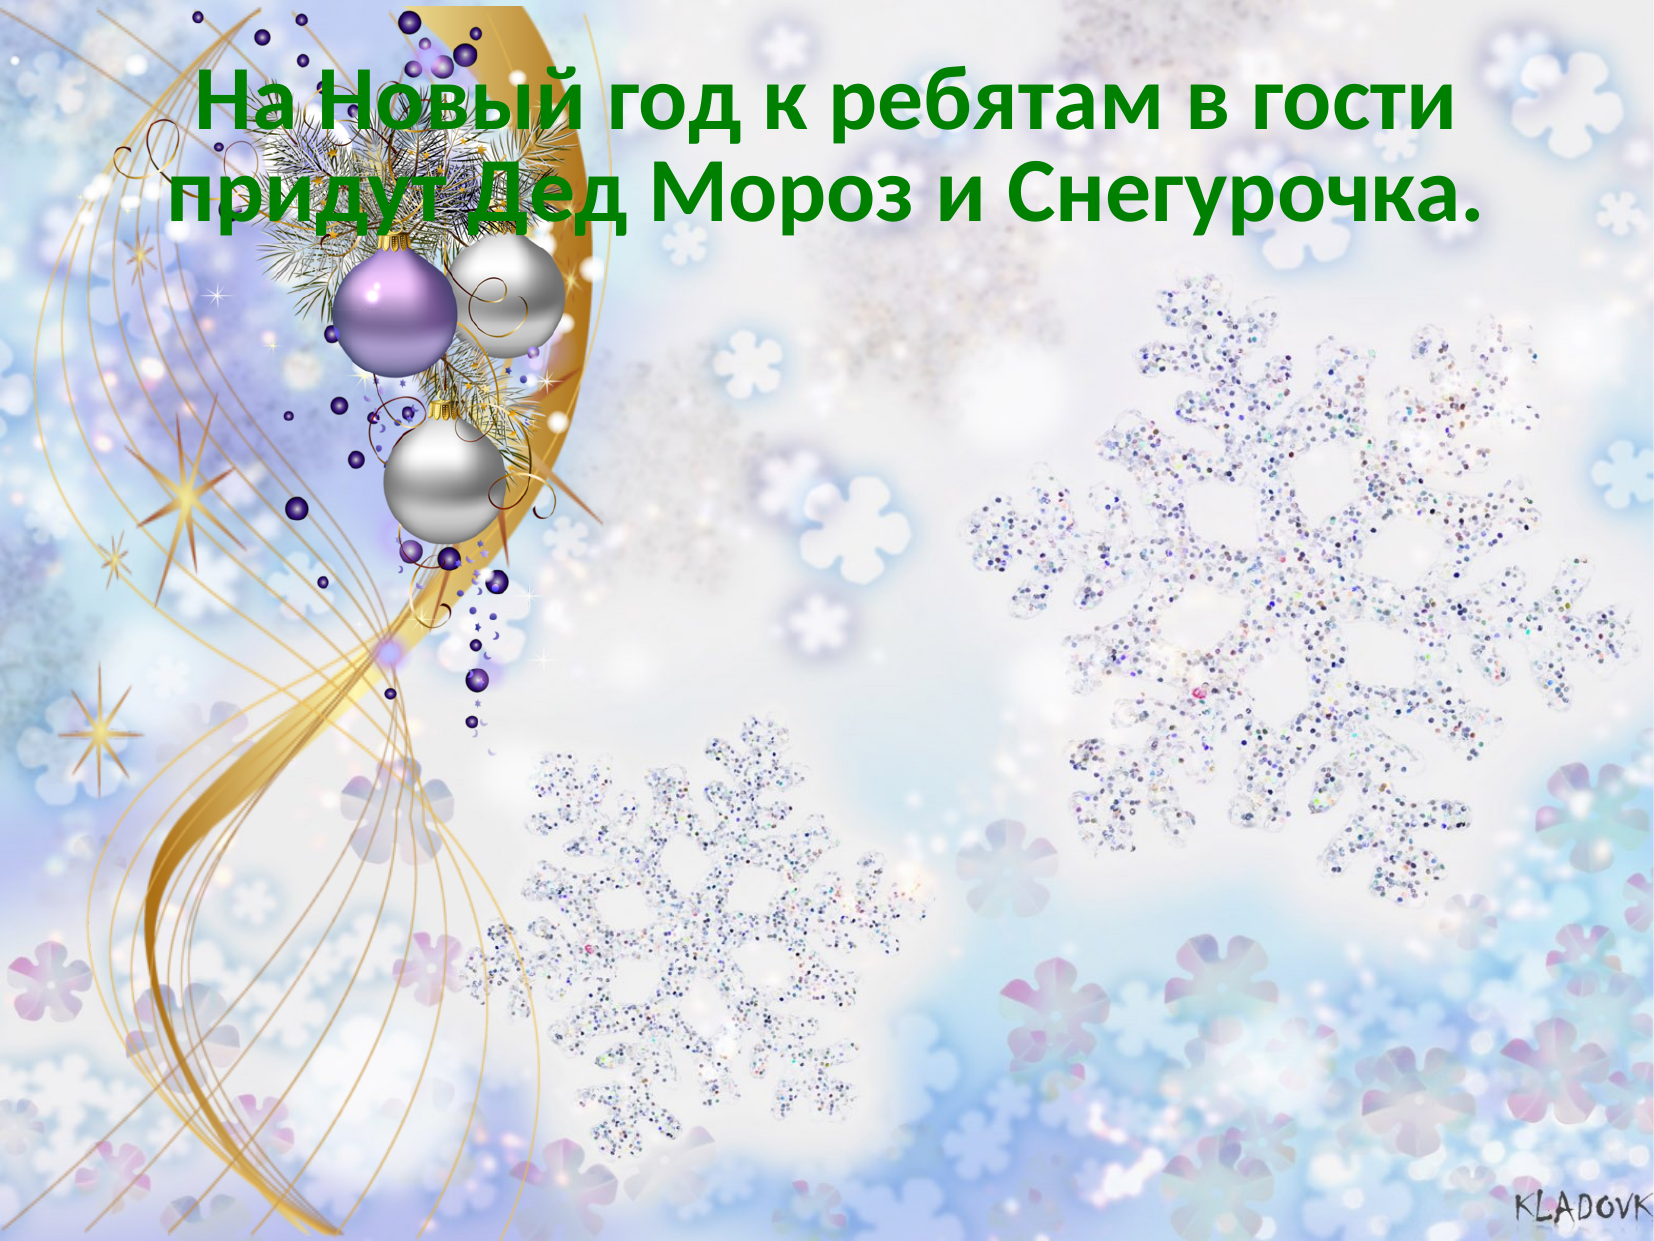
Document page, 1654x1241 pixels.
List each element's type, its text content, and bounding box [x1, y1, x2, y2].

picture [0, 0, 1654, 1241]
title На Новый год к ребятам в гости придут Дед Мороз и Снегурочка. [82, 40, 1571, 266]
